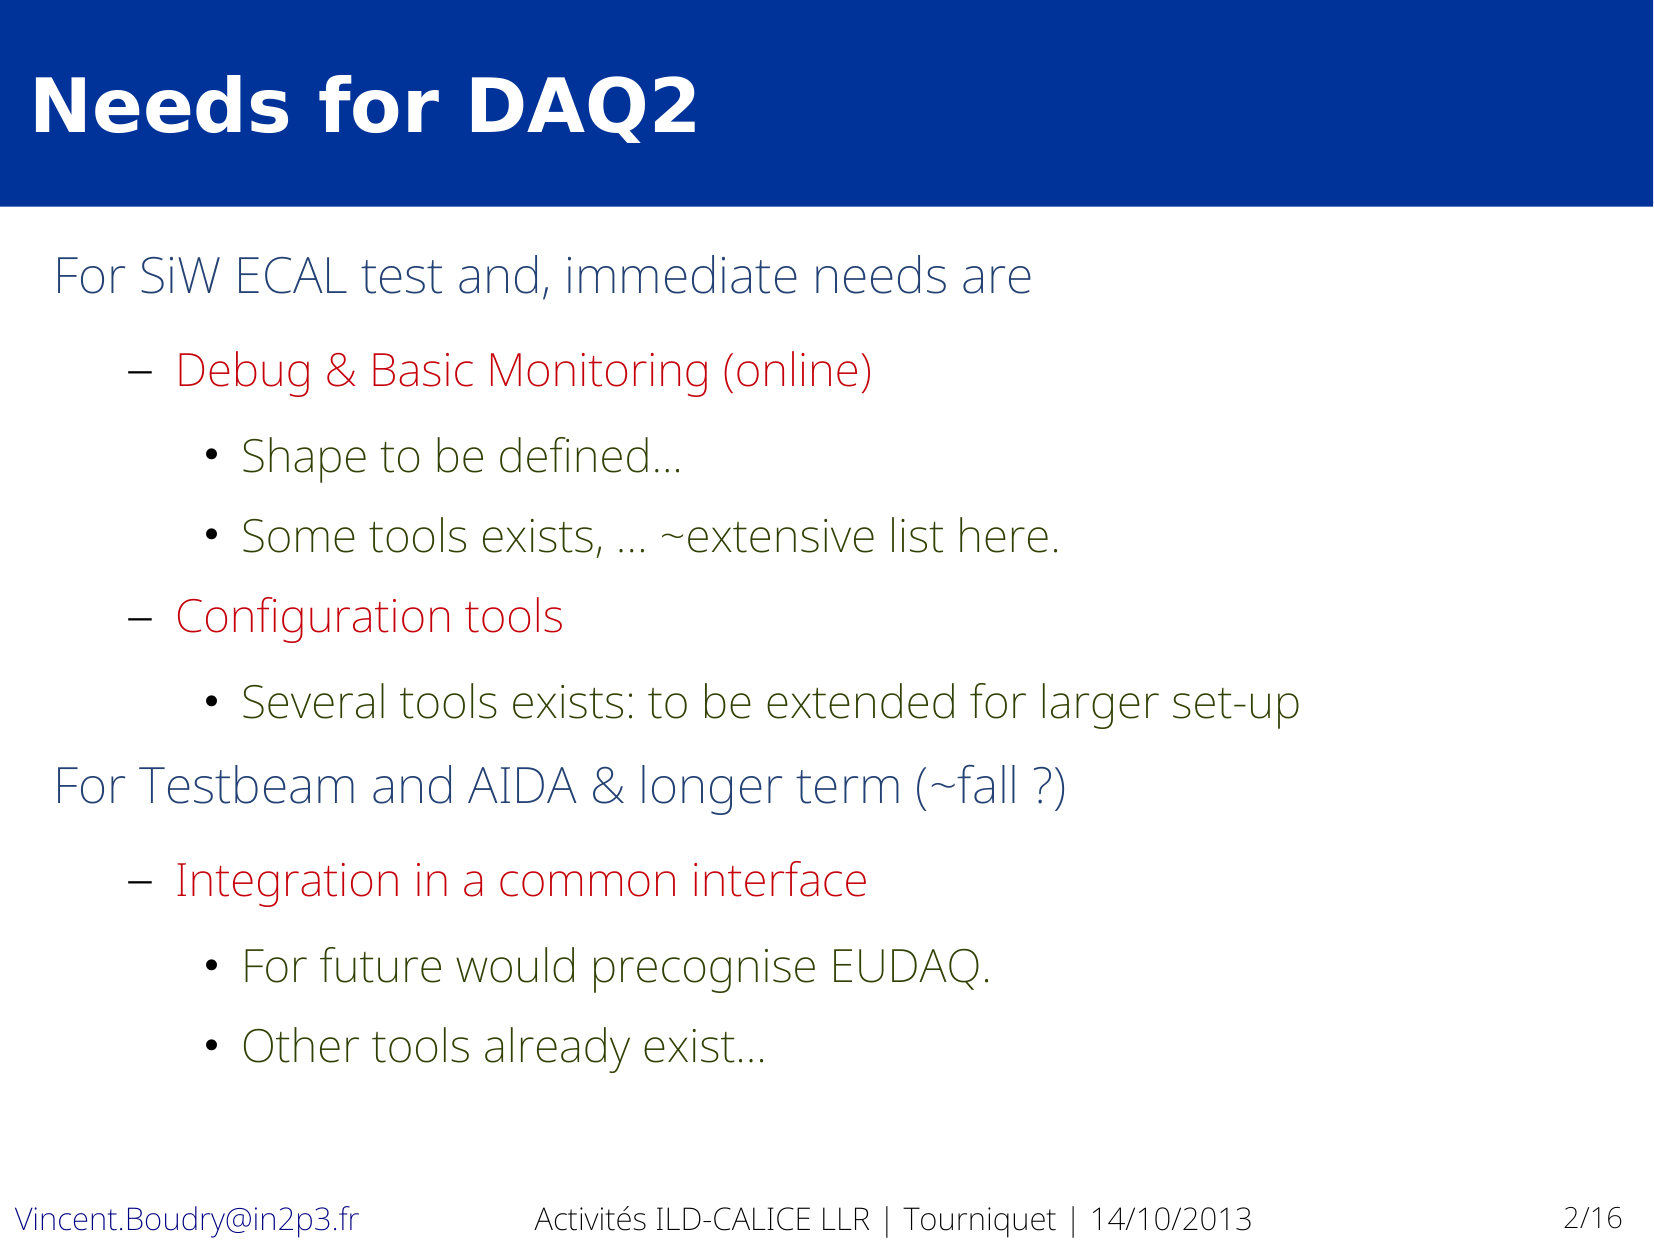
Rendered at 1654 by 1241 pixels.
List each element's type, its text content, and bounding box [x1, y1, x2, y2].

list For SiW ECAL test and, immediate needs are Debug & Basic Monitoring (online) Shape to be defined... Some tools exists, … ~extensive list here. Configuration tools Several tools exists: to be extended for larger set-up For Testbeam and AIDA & longer term (~fall ?) Integration in a common interface For future would precognise EUDAQ. Other tools already exist... [53, 239, 1589, 1191]
title Needs for DAQ2 [29, 10, 1654, 203]
